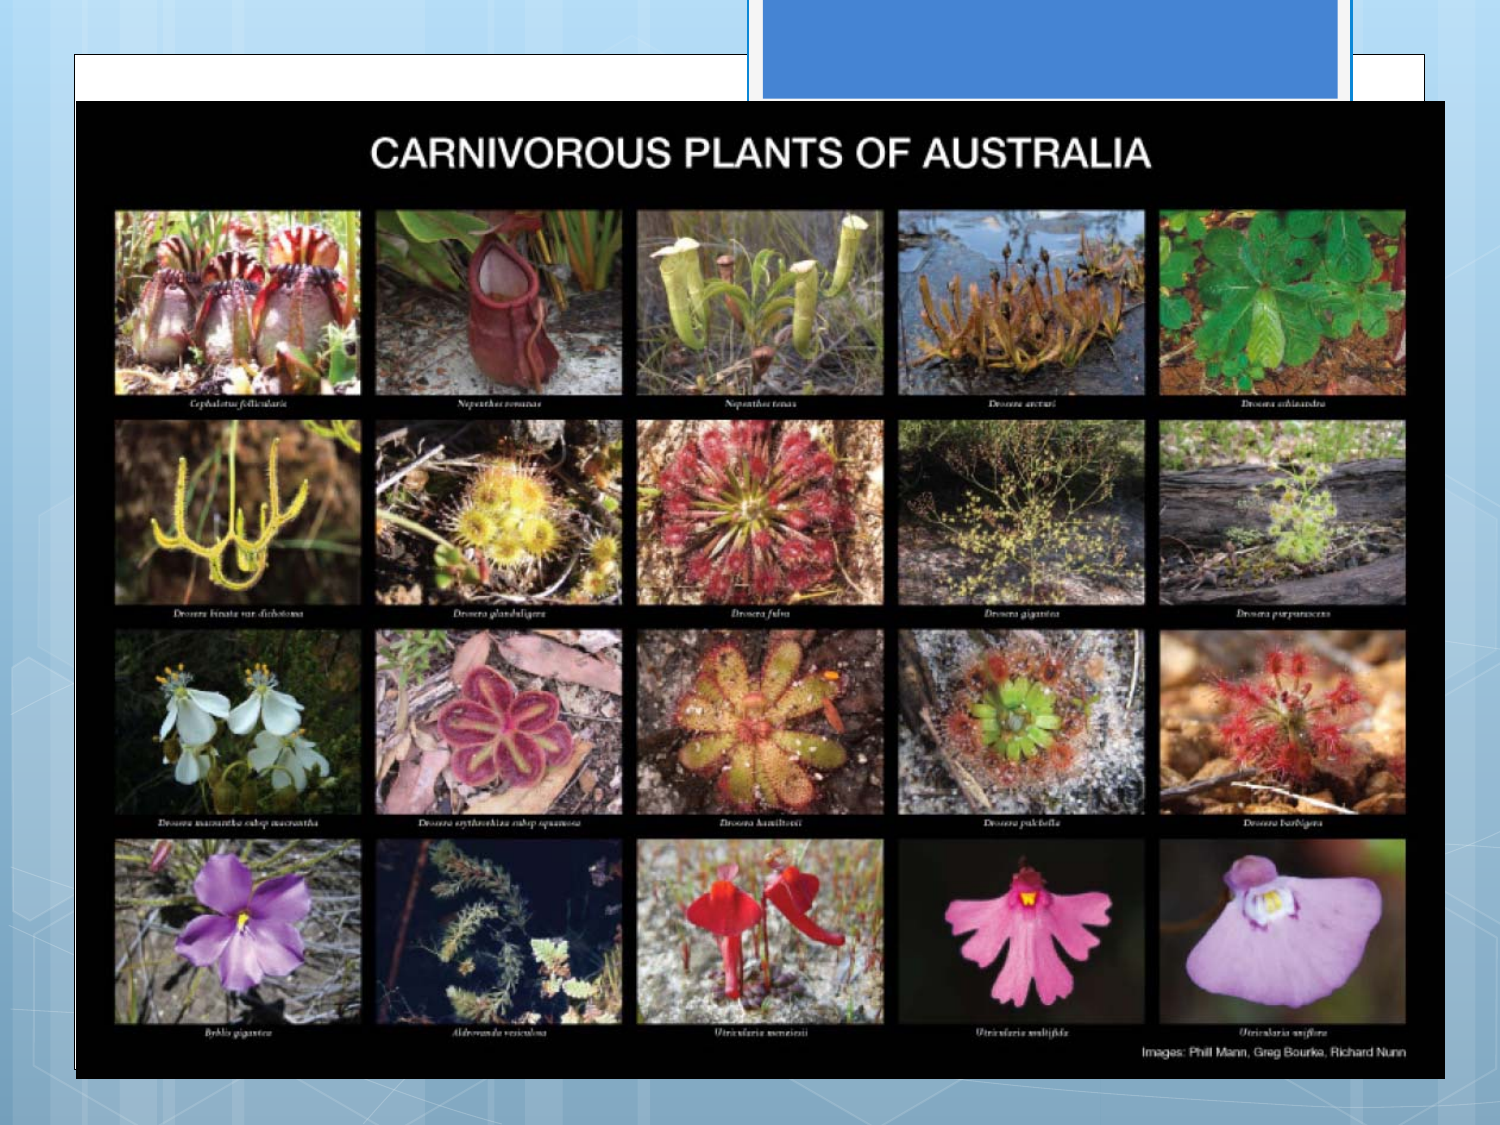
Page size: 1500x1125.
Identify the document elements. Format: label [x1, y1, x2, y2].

picture [76, 101, 1445, 1079]
